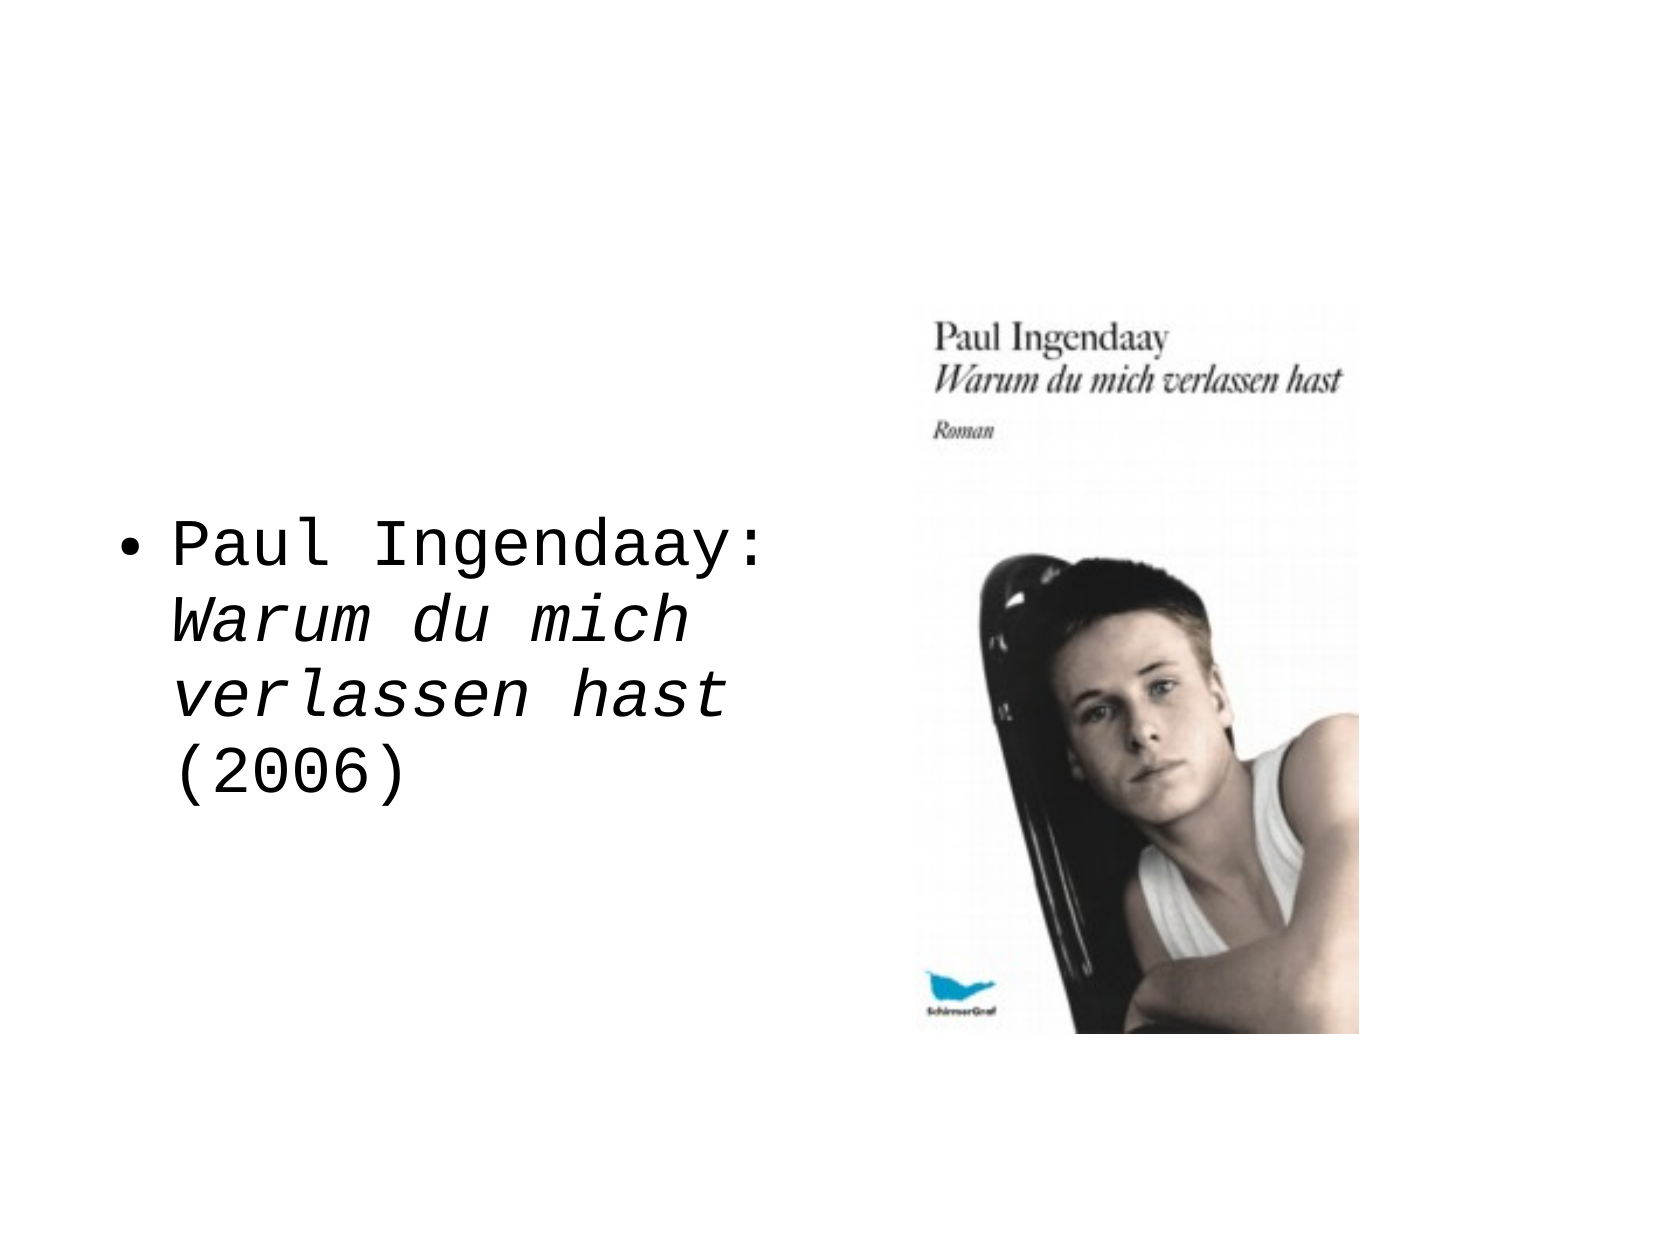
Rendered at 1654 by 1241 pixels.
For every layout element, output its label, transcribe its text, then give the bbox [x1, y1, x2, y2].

picture [915, 303, 1359, 1034]
list Paul Ingendaay: Warum du mich verlassen hast (2006) [100, 510, 827, 1241]
